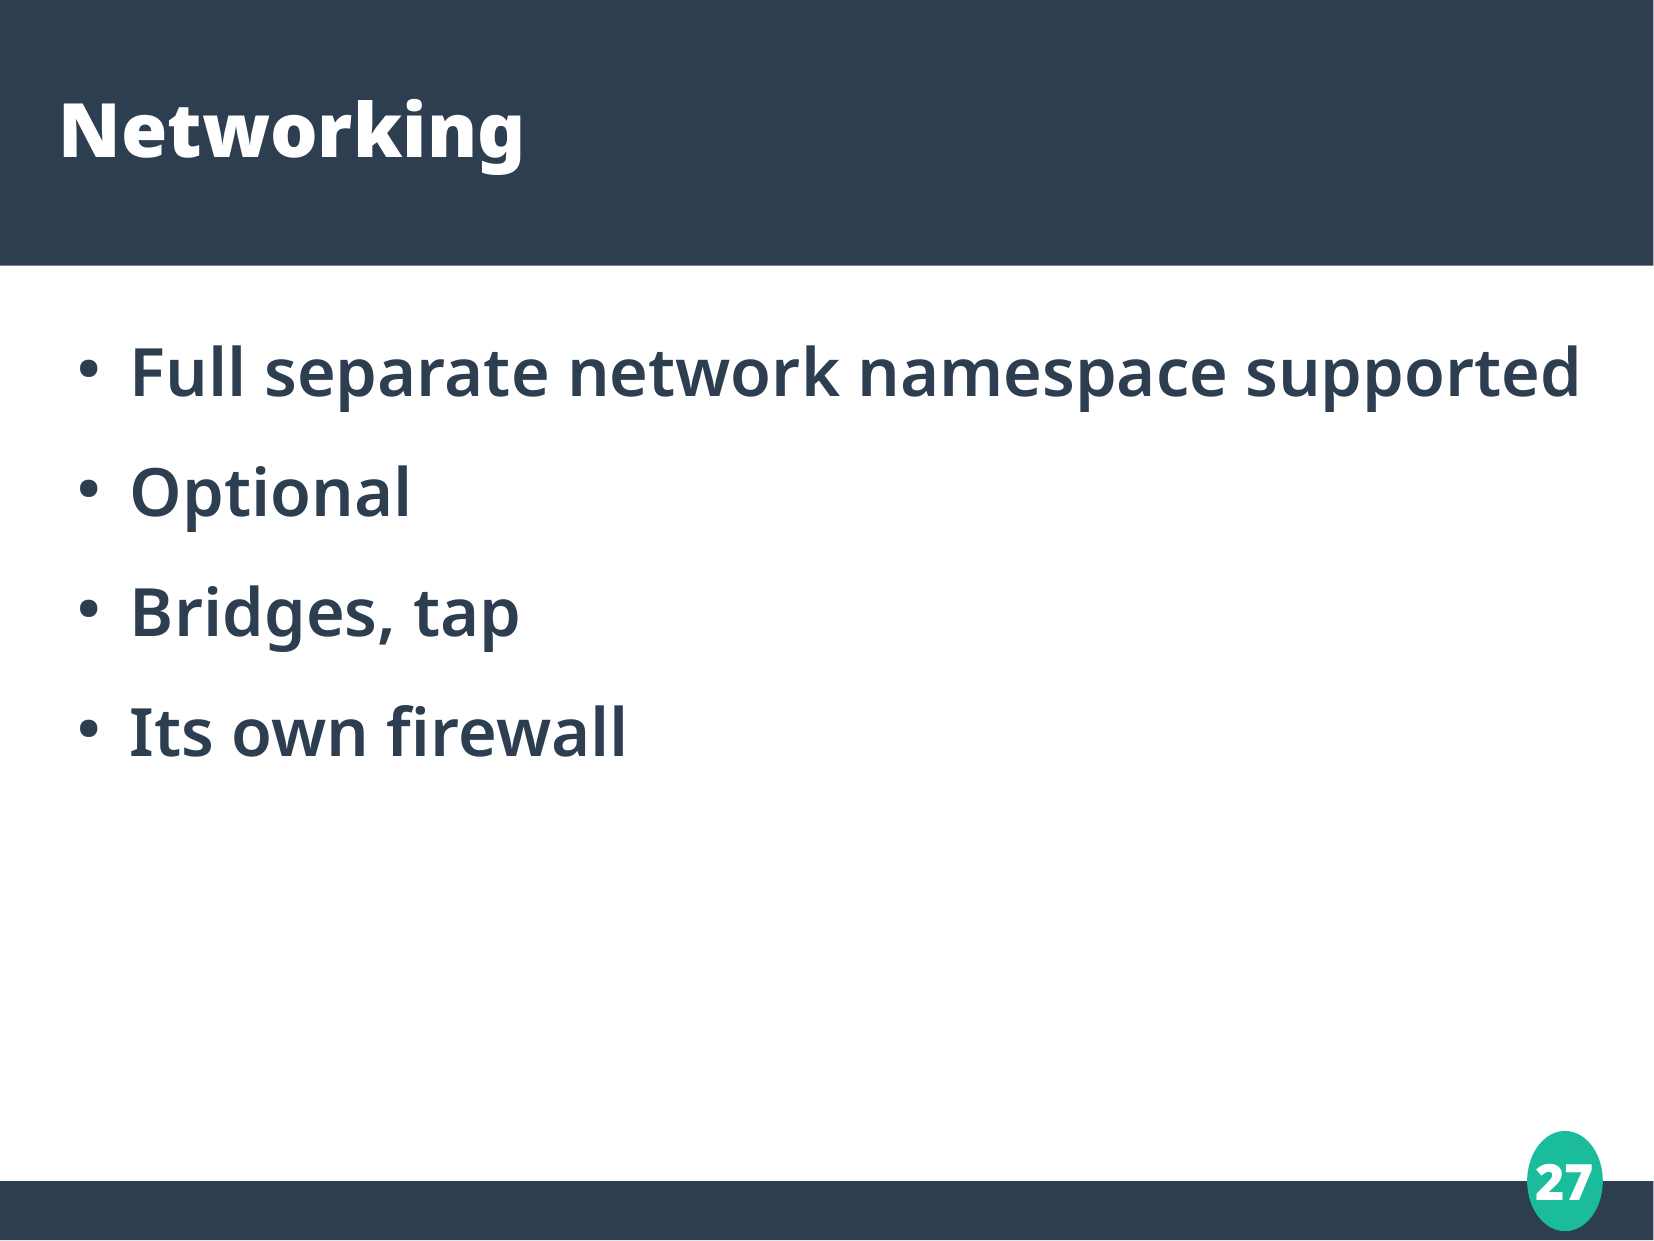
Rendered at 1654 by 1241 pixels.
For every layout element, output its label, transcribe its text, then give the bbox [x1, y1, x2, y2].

title Networking [59, 49, 1595, 207]
list Full separate network namespace supported Optional Bridges, tap Its own firewall [59, 324, 1595, 1152]
